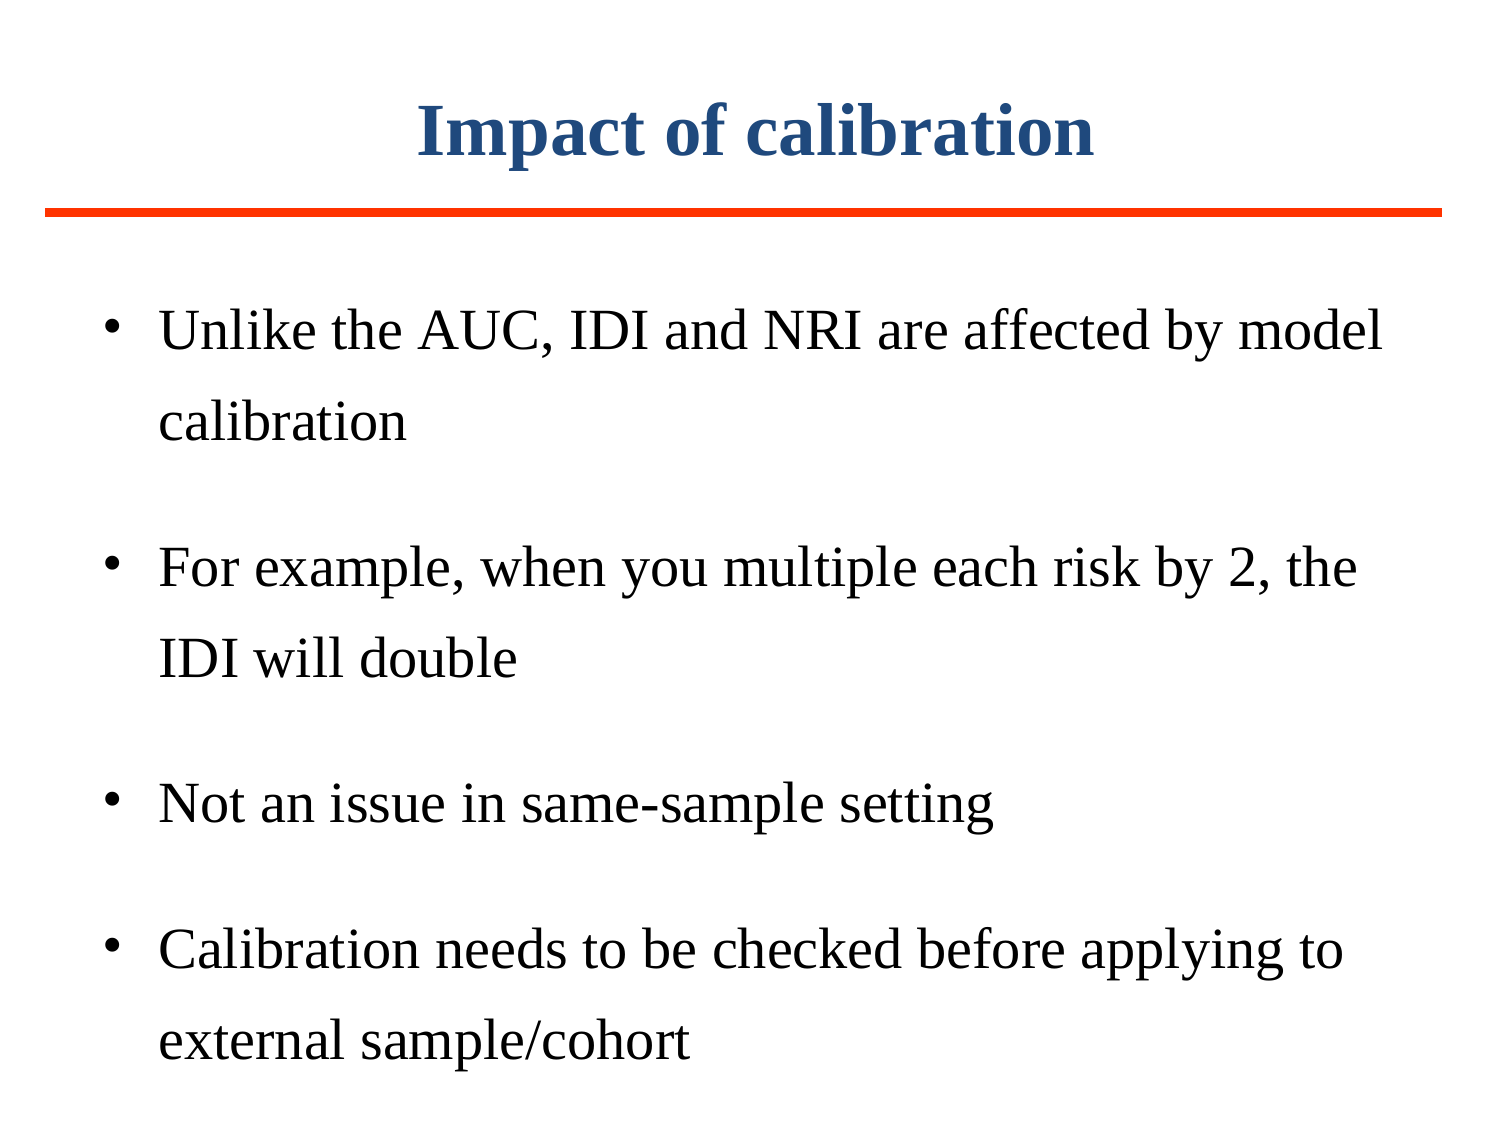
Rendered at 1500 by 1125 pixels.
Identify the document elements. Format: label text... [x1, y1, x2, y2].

text_box Unlike the AUC, IDI and NRI are affected by model calibration For example, when you multiple each risk by 2, the IDI will double Not an issue in same-sample setting Calibration needs to be checked before applying to external sample/cohort [87, 262, 1413, 1049]
text_box Impact of calibration [99, 37, 1413, 208]
